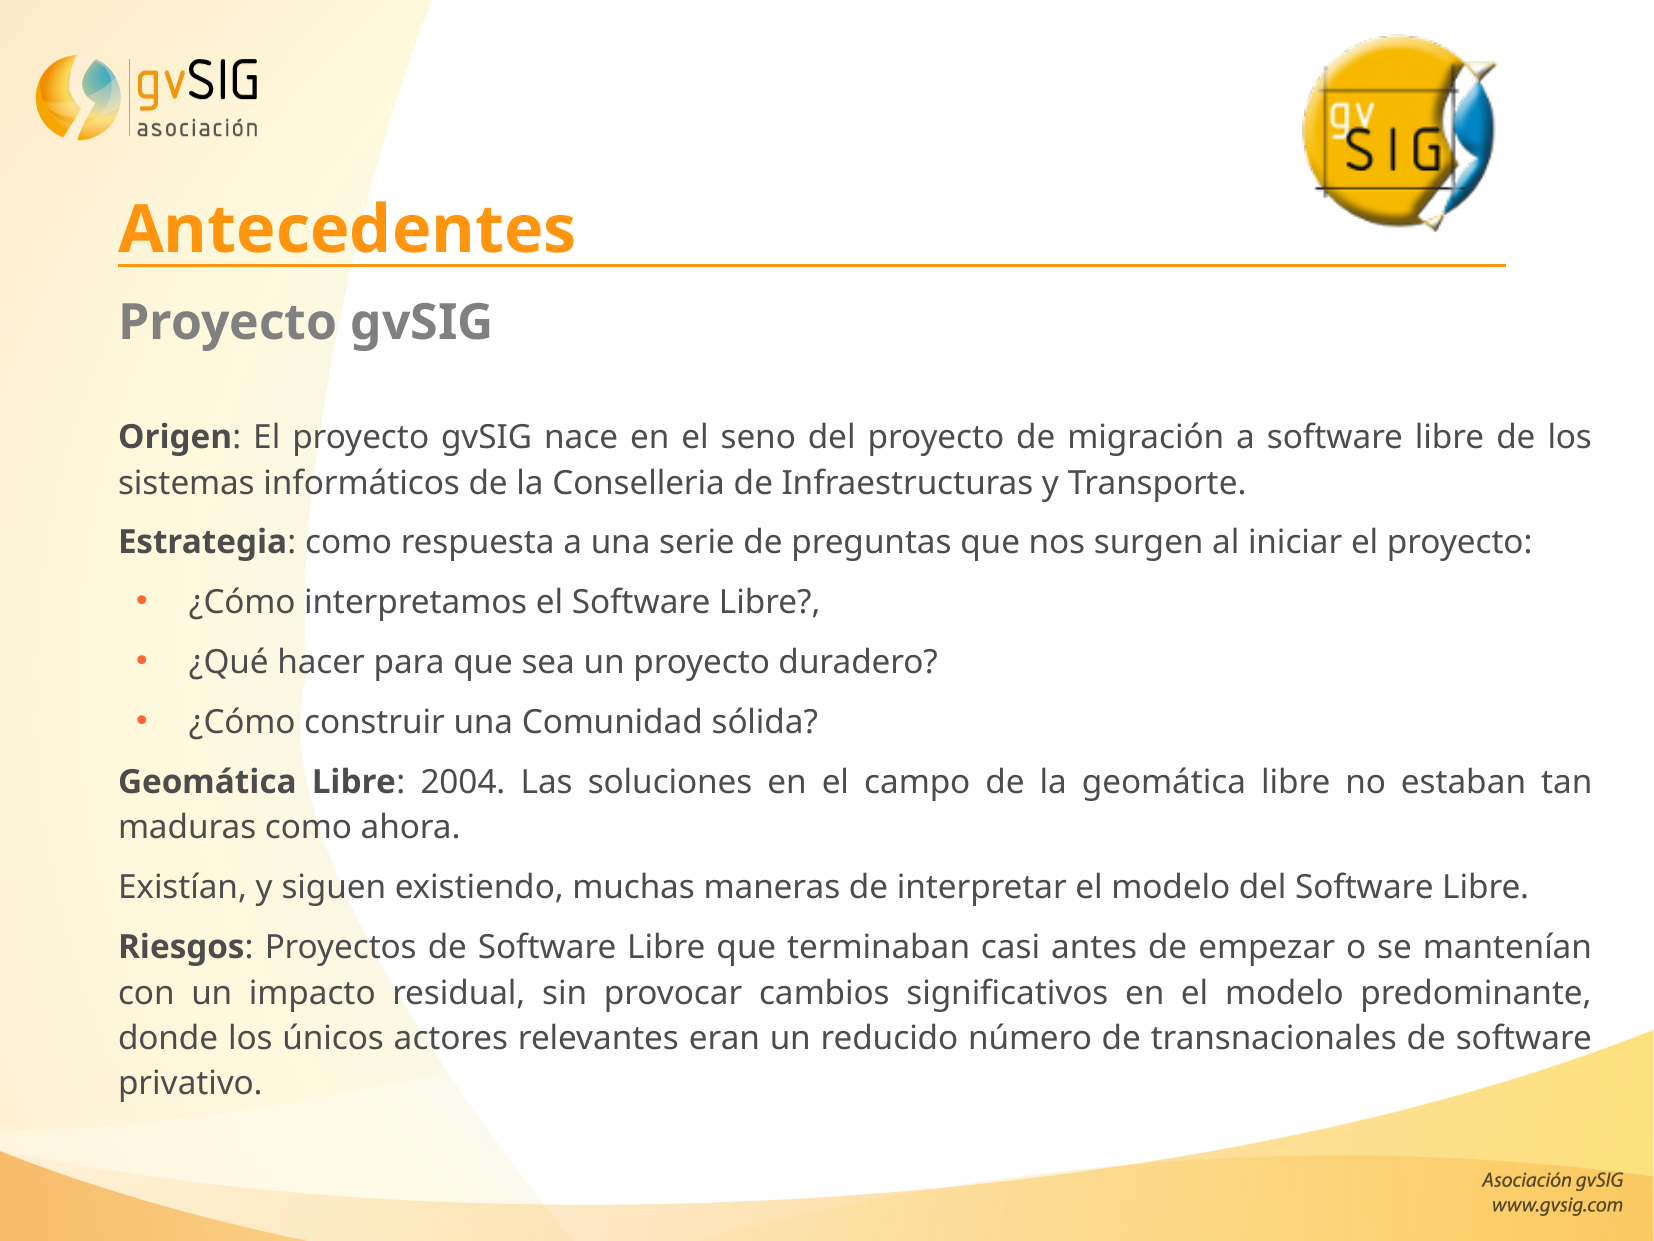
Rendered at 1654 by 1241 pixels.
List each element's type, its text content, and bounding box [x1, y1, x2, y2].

title Proyecto gvSIG [118, 276, 857, 365]
picture [0, 0, 1654, 1241]
list Origen: El proyecto gvSIG nace en el seno del proyecto de migración a software libre de los sistemas informáticos de la Conselleria de Infraestructuras y Transporte. Estrategia: como respuesta a una serie de preguntas que nos surgen al iniciar el proyecto: ¿Cómo interpretamos el Software Libre?, ¿Qué hacer para que sea un proyecto duradero? ¿Cómo construir una Comunidad sólida? Geomática Libre: 2004. Las soluciones en el campo de la geomática libre no estaban tan maduras como ahora. Existían, y siguen existiendo, muchas maneras de interpretar el modelo del Software Libre. Riesgos: Proyectos de Software Libre que terminaban casi antes de empezar o se mantenían con un impacto residual, sin provocar cambios significativos en el modelo predominante, donde los únicos actores relevantes eran un reducido número de transnacionales de software privativo. [118, 413, 1595, 1143]
title Antecedentes [118, 177, 1607, 276]
